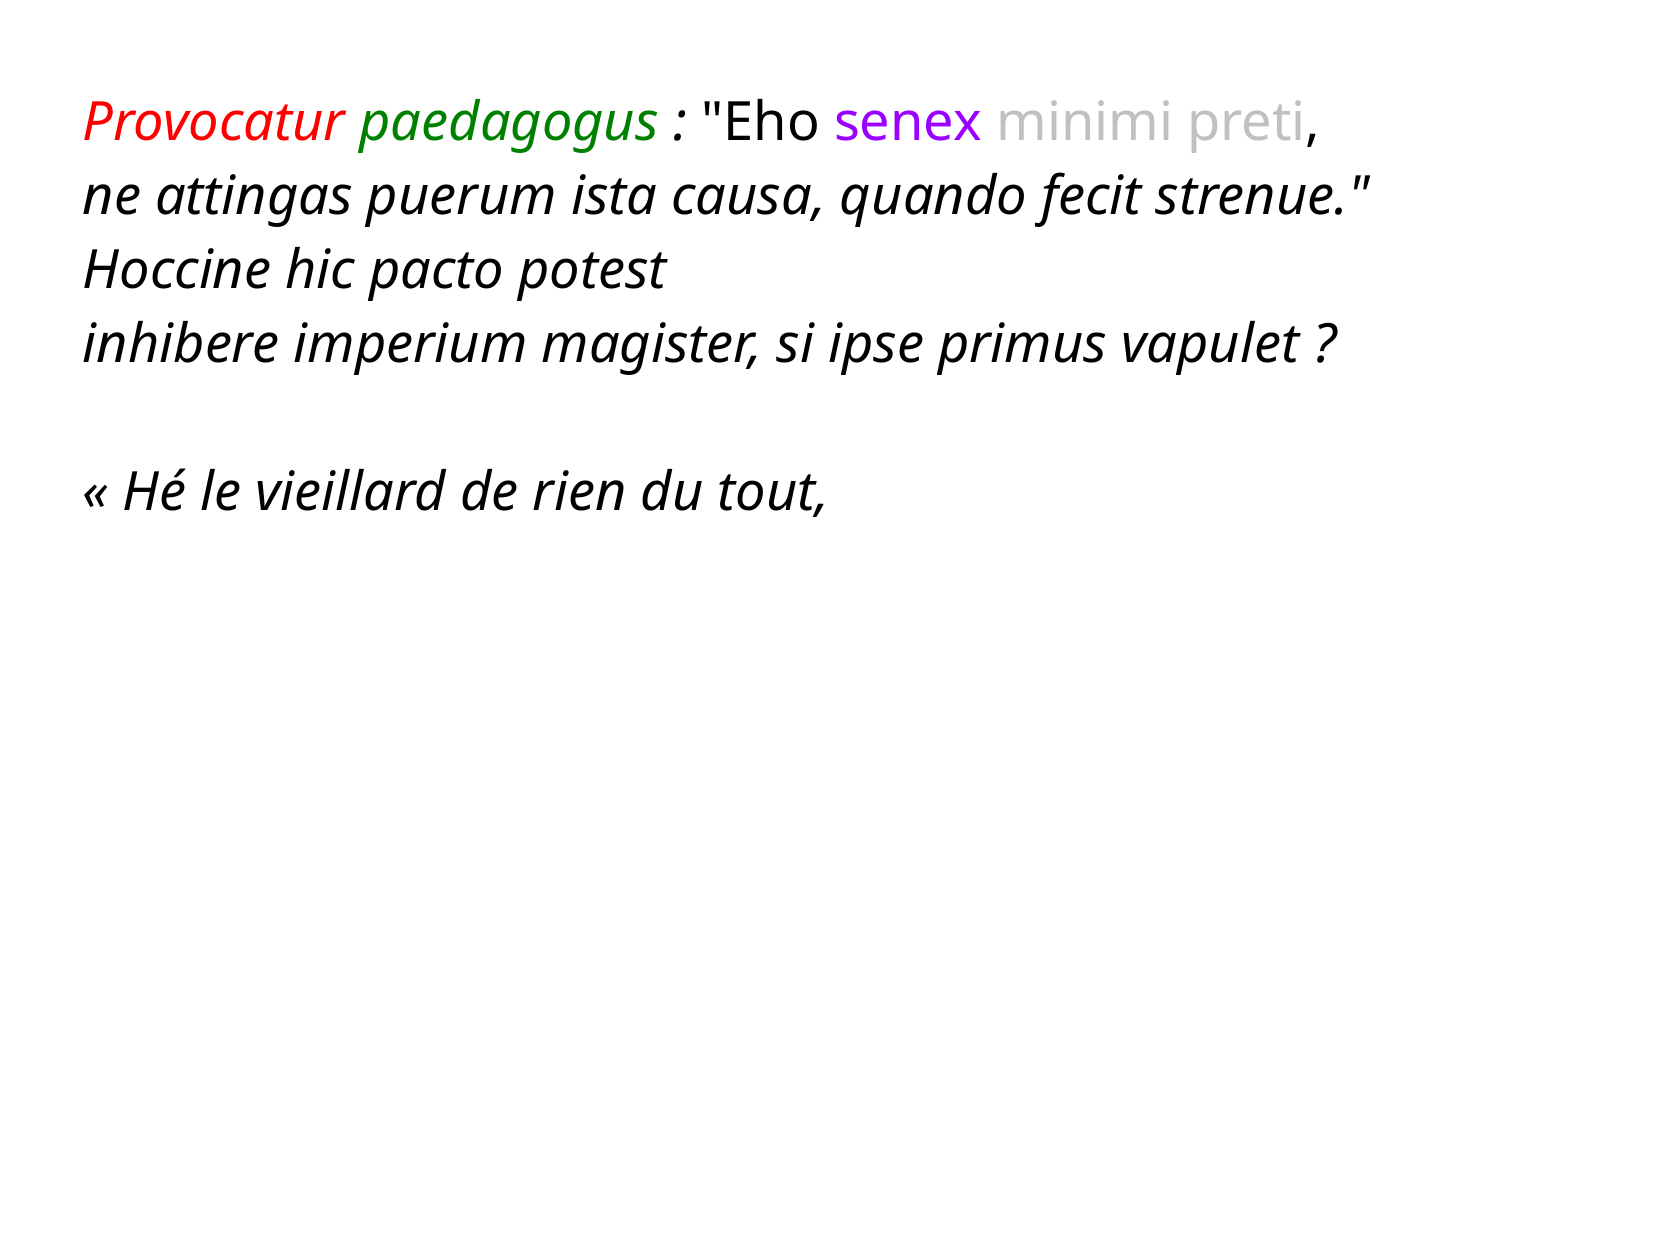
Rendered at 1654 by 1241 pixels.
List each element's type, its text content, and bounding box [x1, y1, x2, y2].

list Provocatur paedagogus : "Eho senex minimi preti, ne attingas puerum ista causa, quando fecit strenue." Hoccine hic pacto potest inhibere imperium magister, si ipse primus vapulet ? « Hé le vieillard de rien du tout, [82, 82, 1571, 1109]
